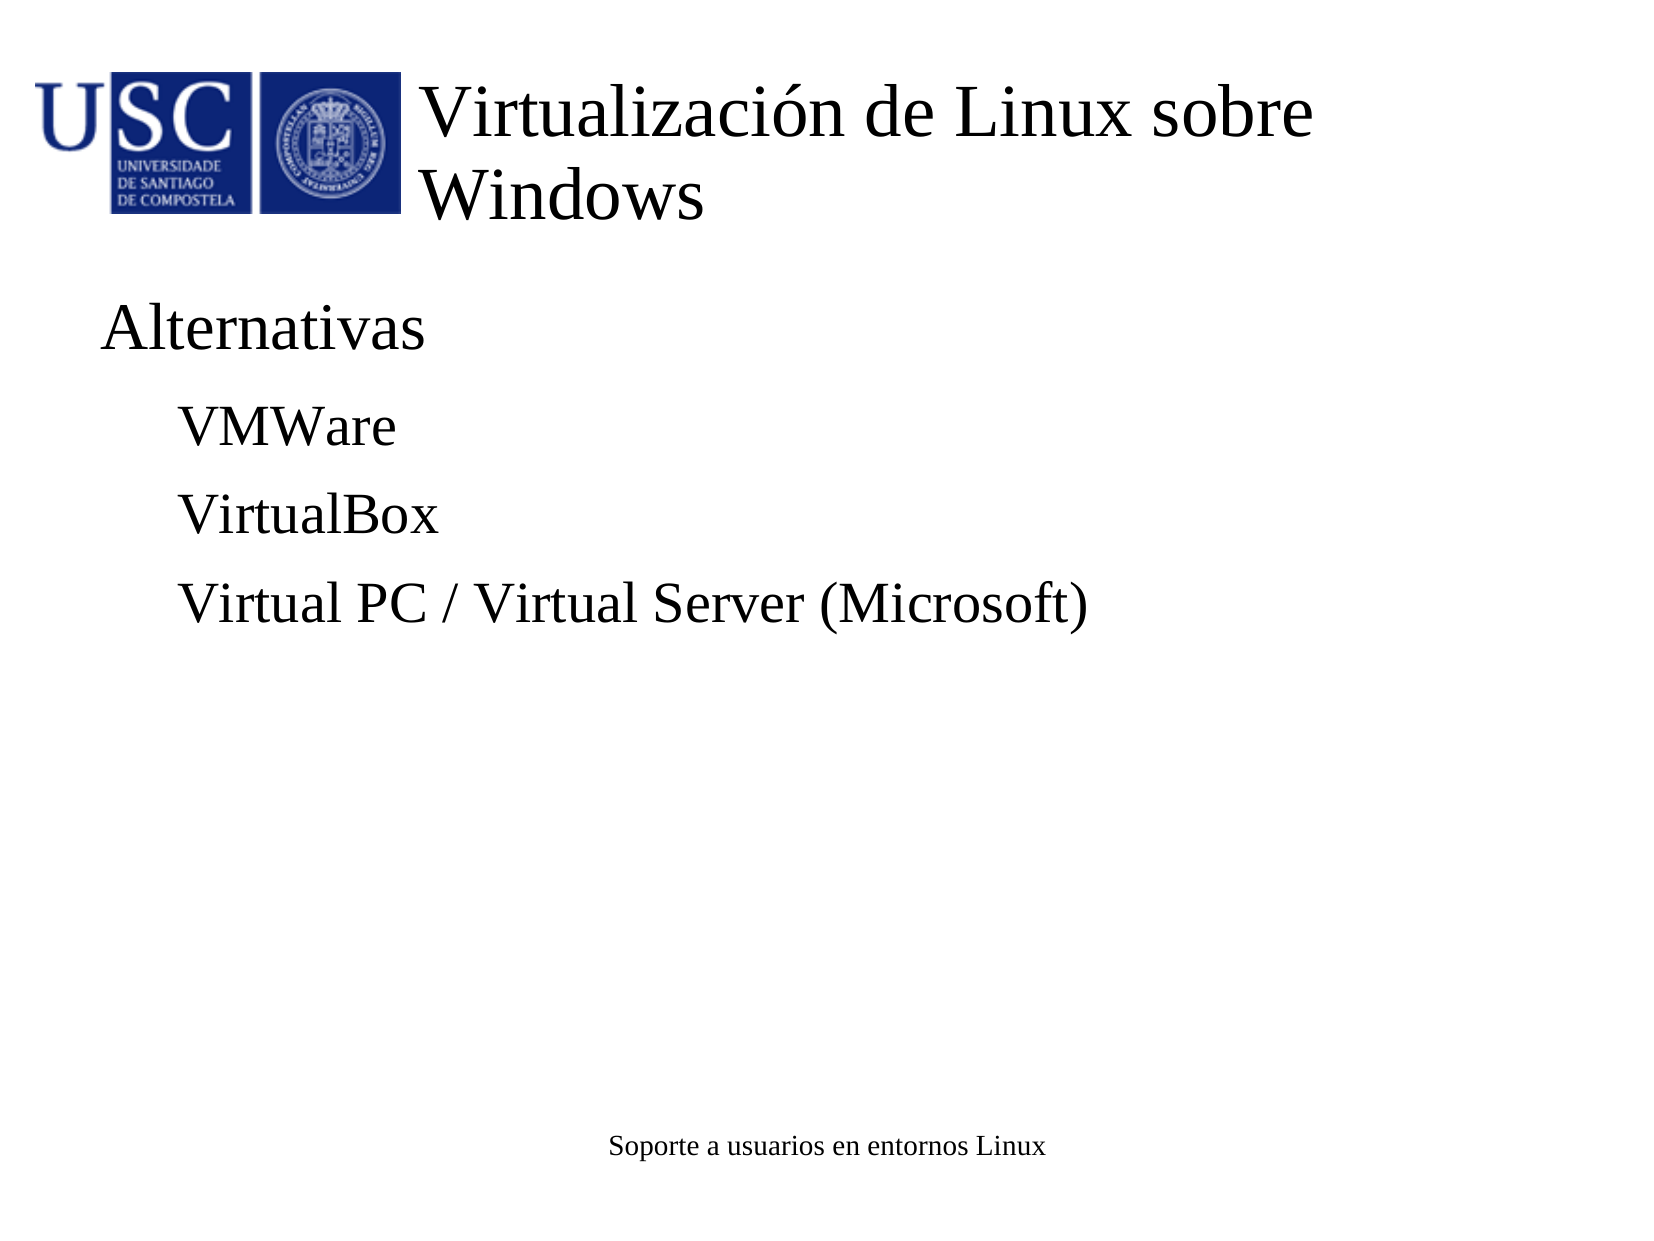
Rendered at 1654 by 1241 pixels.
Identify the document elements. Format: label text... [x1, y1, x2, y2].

list Alternativas VMWare VirtualBox Virtual PC / Virtual Server (Microsoft) [82, 290, 1571, 1109]
title Virtualización de Linux sobre Windows [418, 49, 1571, 257]
picture [35, 72, 401, 214]
